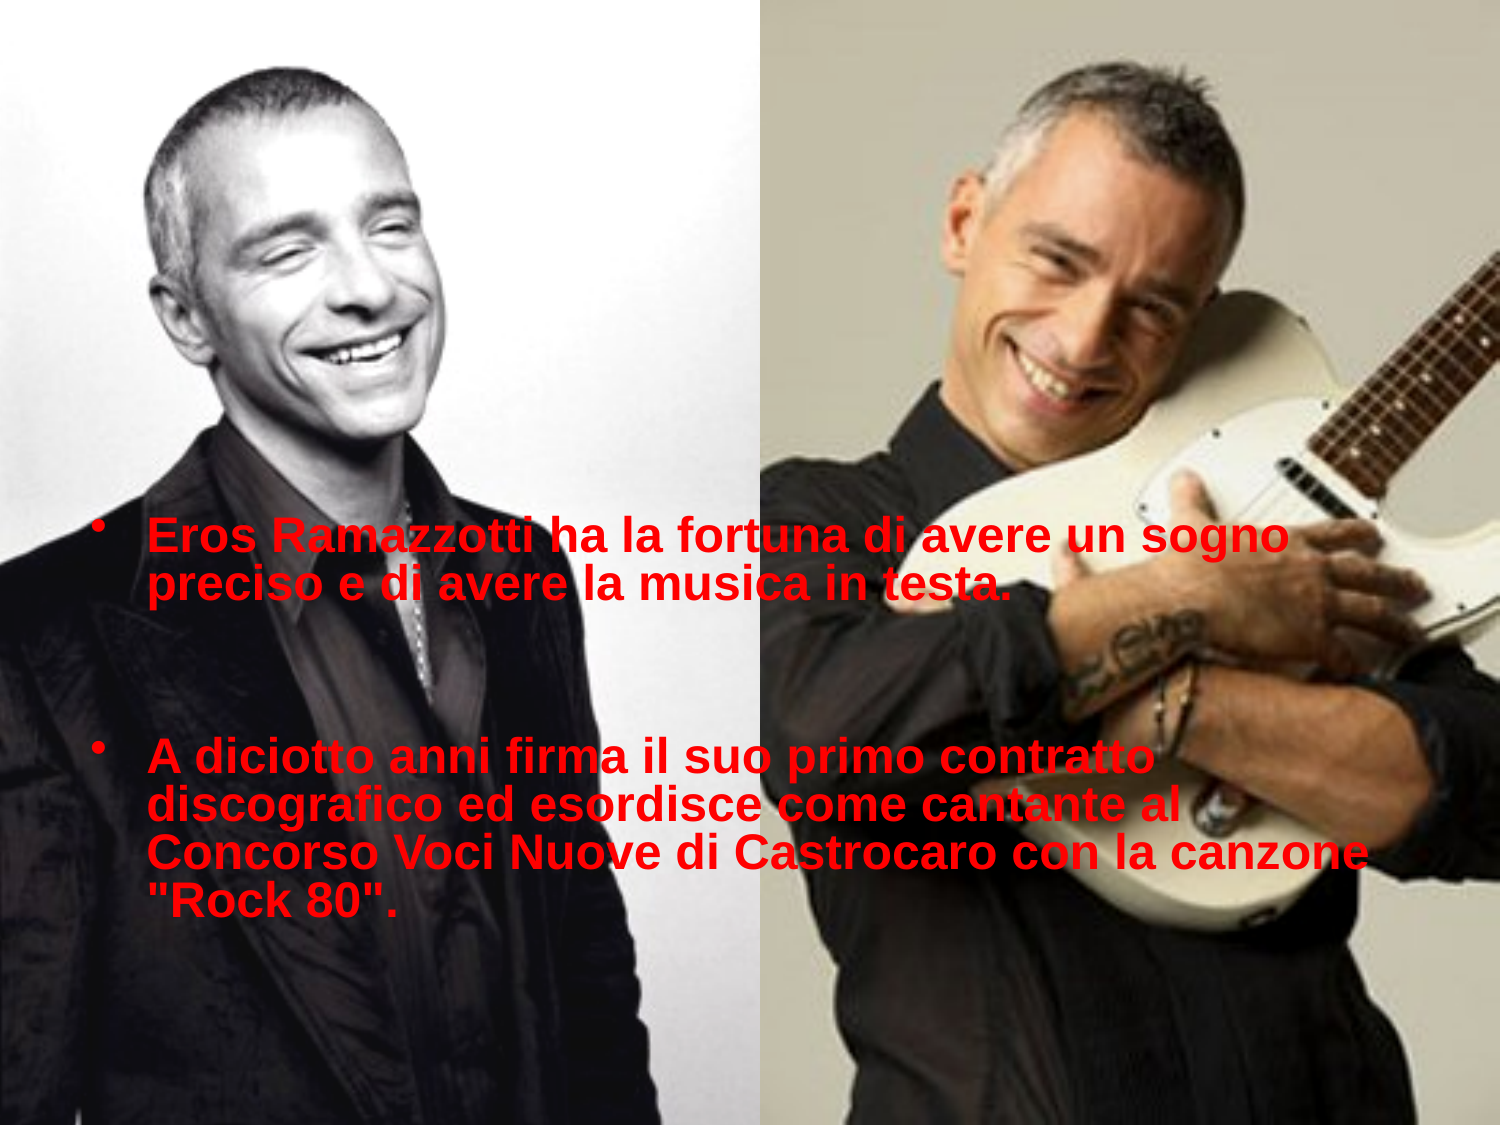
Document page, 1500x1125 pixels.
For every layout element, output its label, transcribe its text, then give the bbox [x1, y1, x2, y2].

list Eros Ramazzotti ha la fortuna di avere un sogno preciso e di avere la musica in testa. A diciotto anni firma il suo primo contratto discografico ed esordisce come cantante al Concorso Voci Nuove di Castrocaro con la canzone "Rock 80". [75, 262, 1425, 1106]
picture [0, 0, 1500, 1125]
